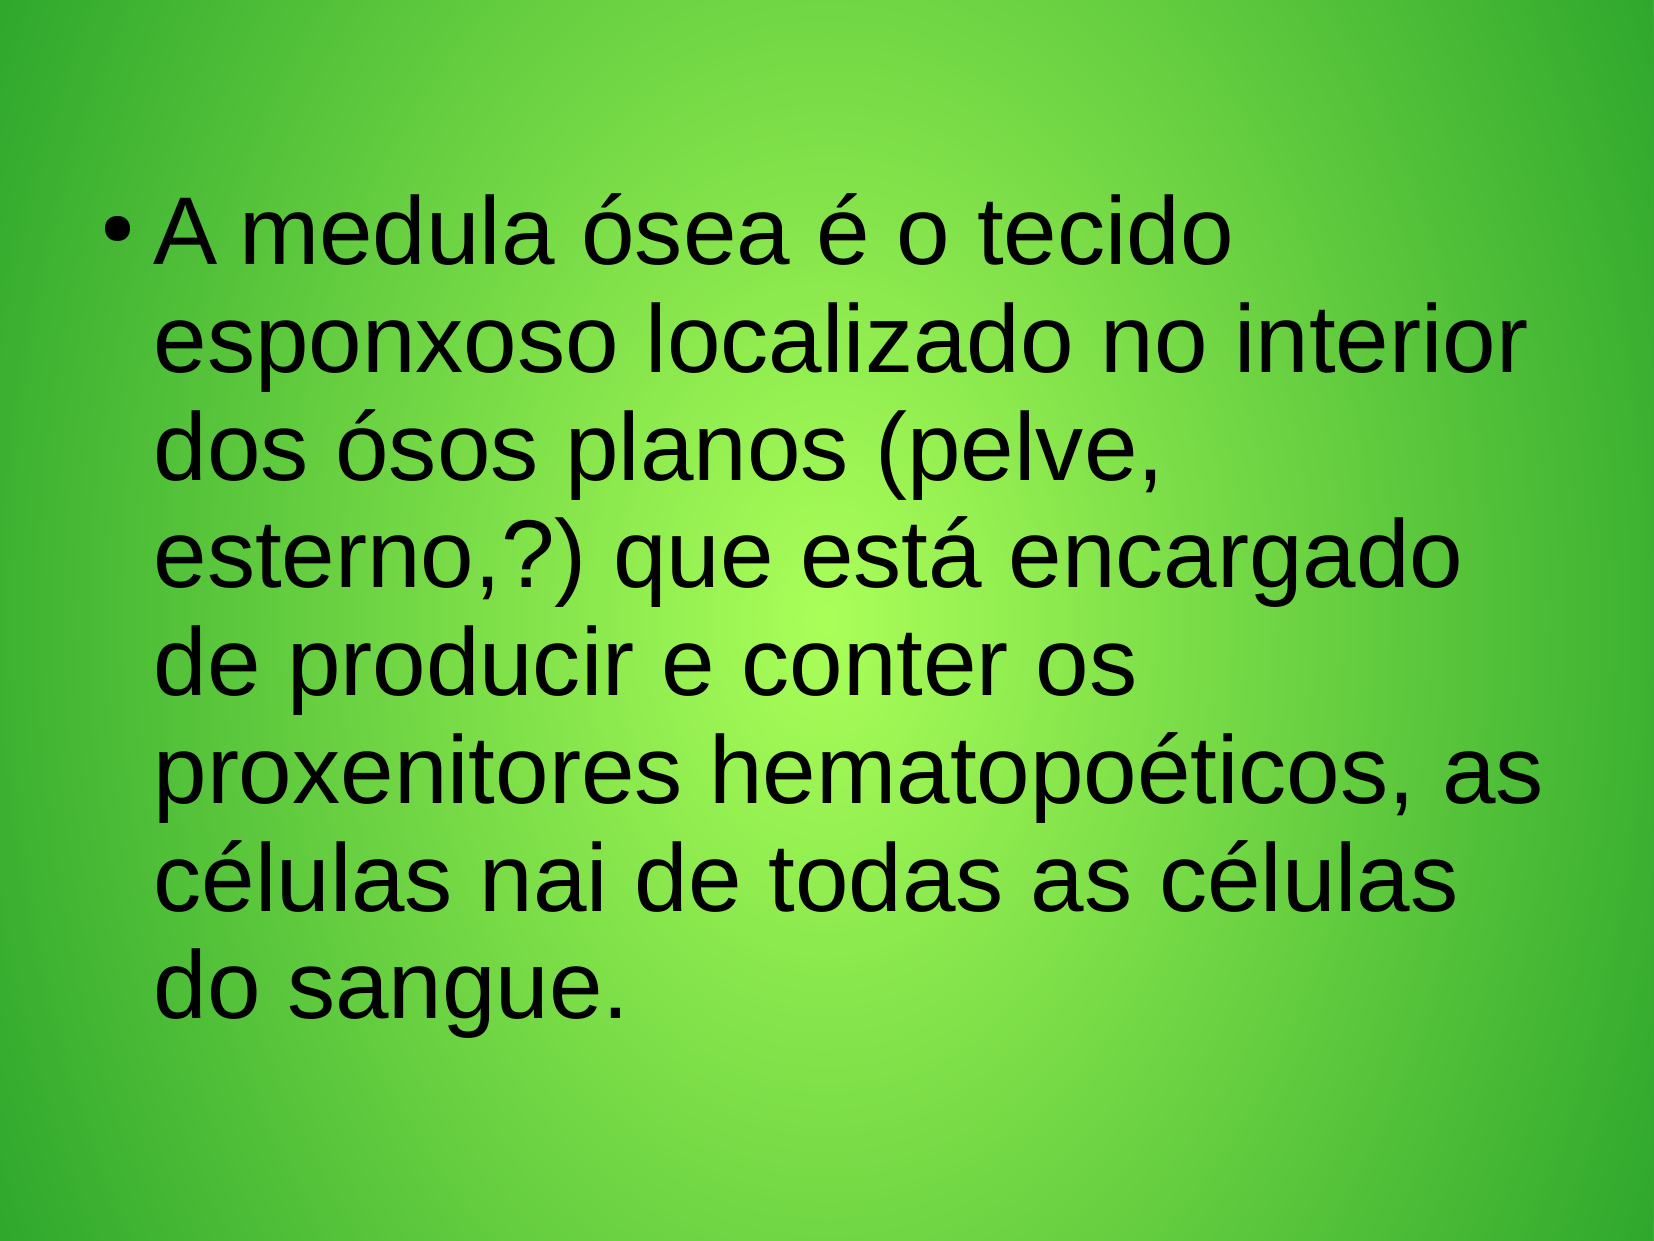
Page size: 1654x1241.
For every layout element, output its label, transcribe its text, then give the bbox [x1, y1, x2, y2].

list A medula ósea é o tecido esponxoso localizado no interior dos ósos planos (pelve, esterno,?) que está encargado de producir e conter os proxenitores hematopoéticos, as células nai de todas as células do sangue. [82, 177, 1571, 1193]
